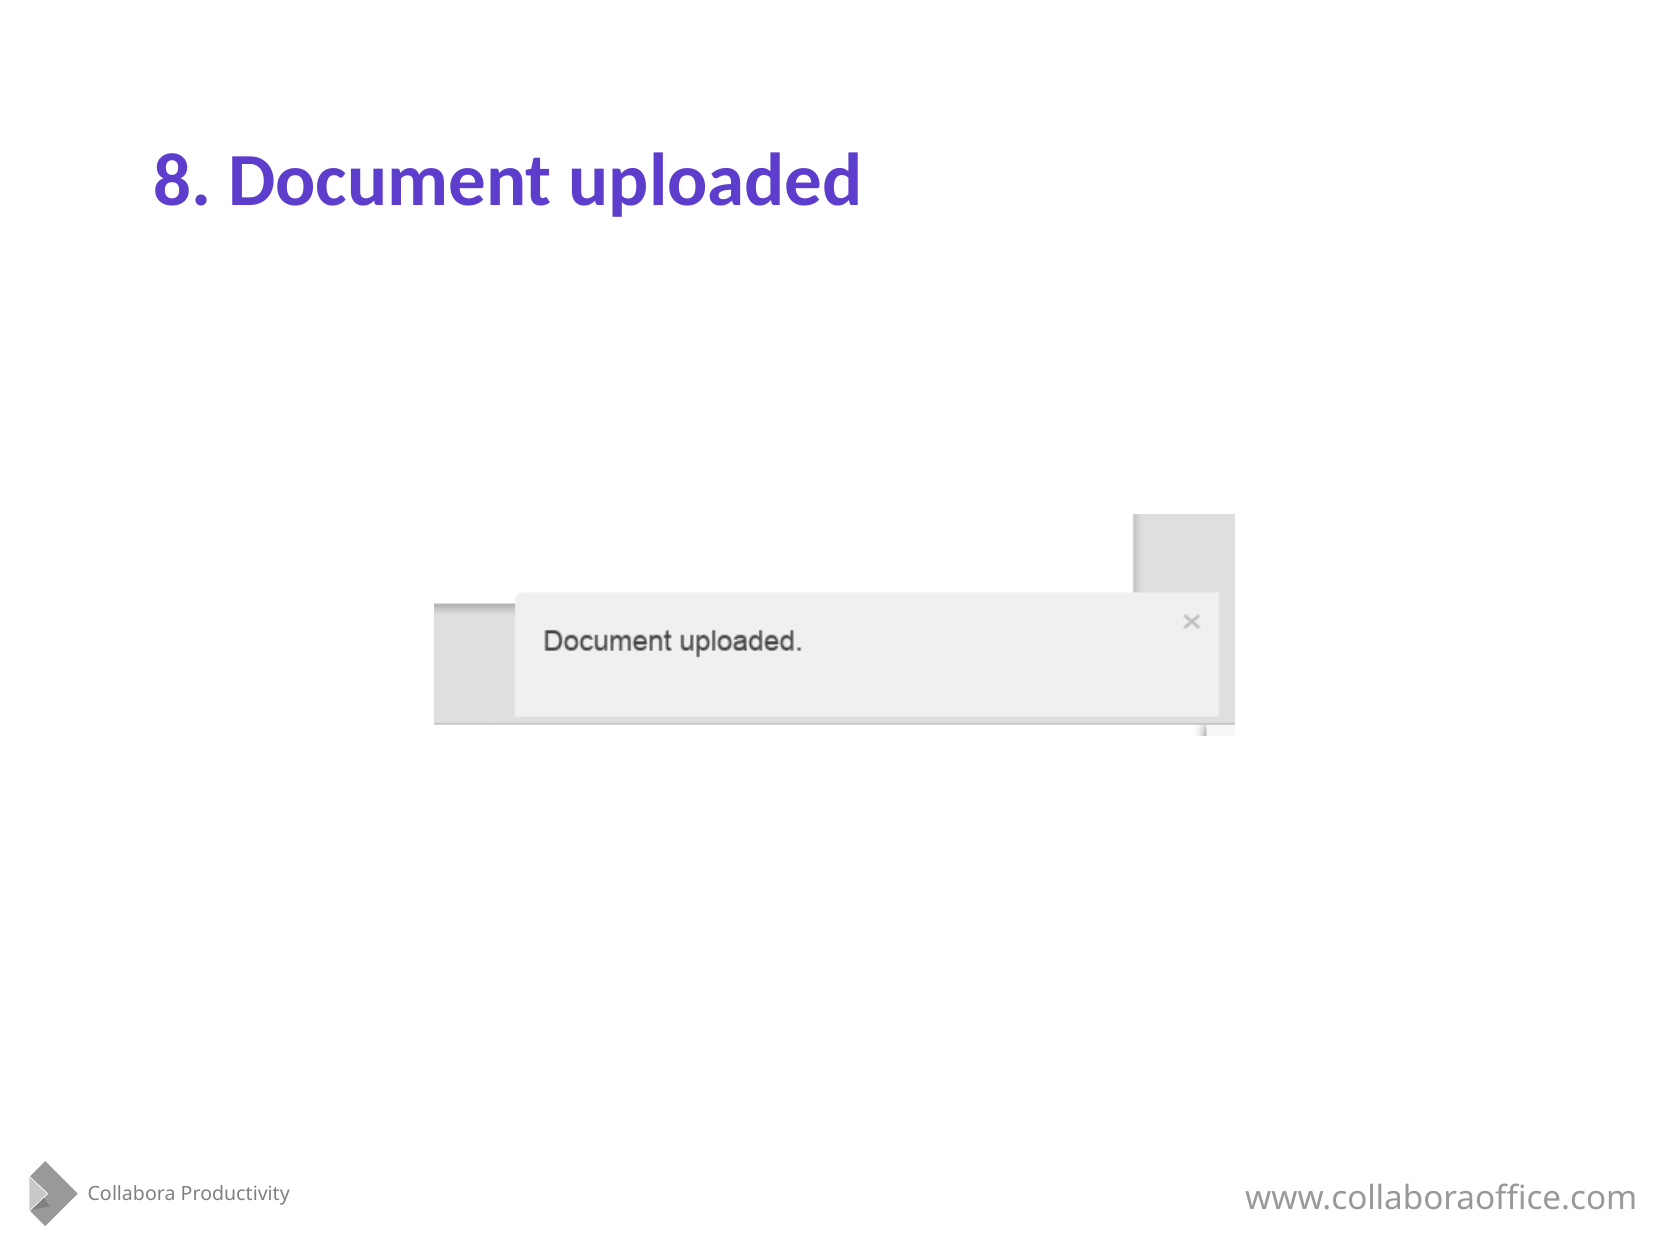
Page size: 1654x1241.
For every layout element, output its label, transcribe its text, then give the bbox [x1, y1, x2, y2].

picture [434, 514, 1235, 736]
title 8. Document uploaded [153, 35, 1146, 225]
